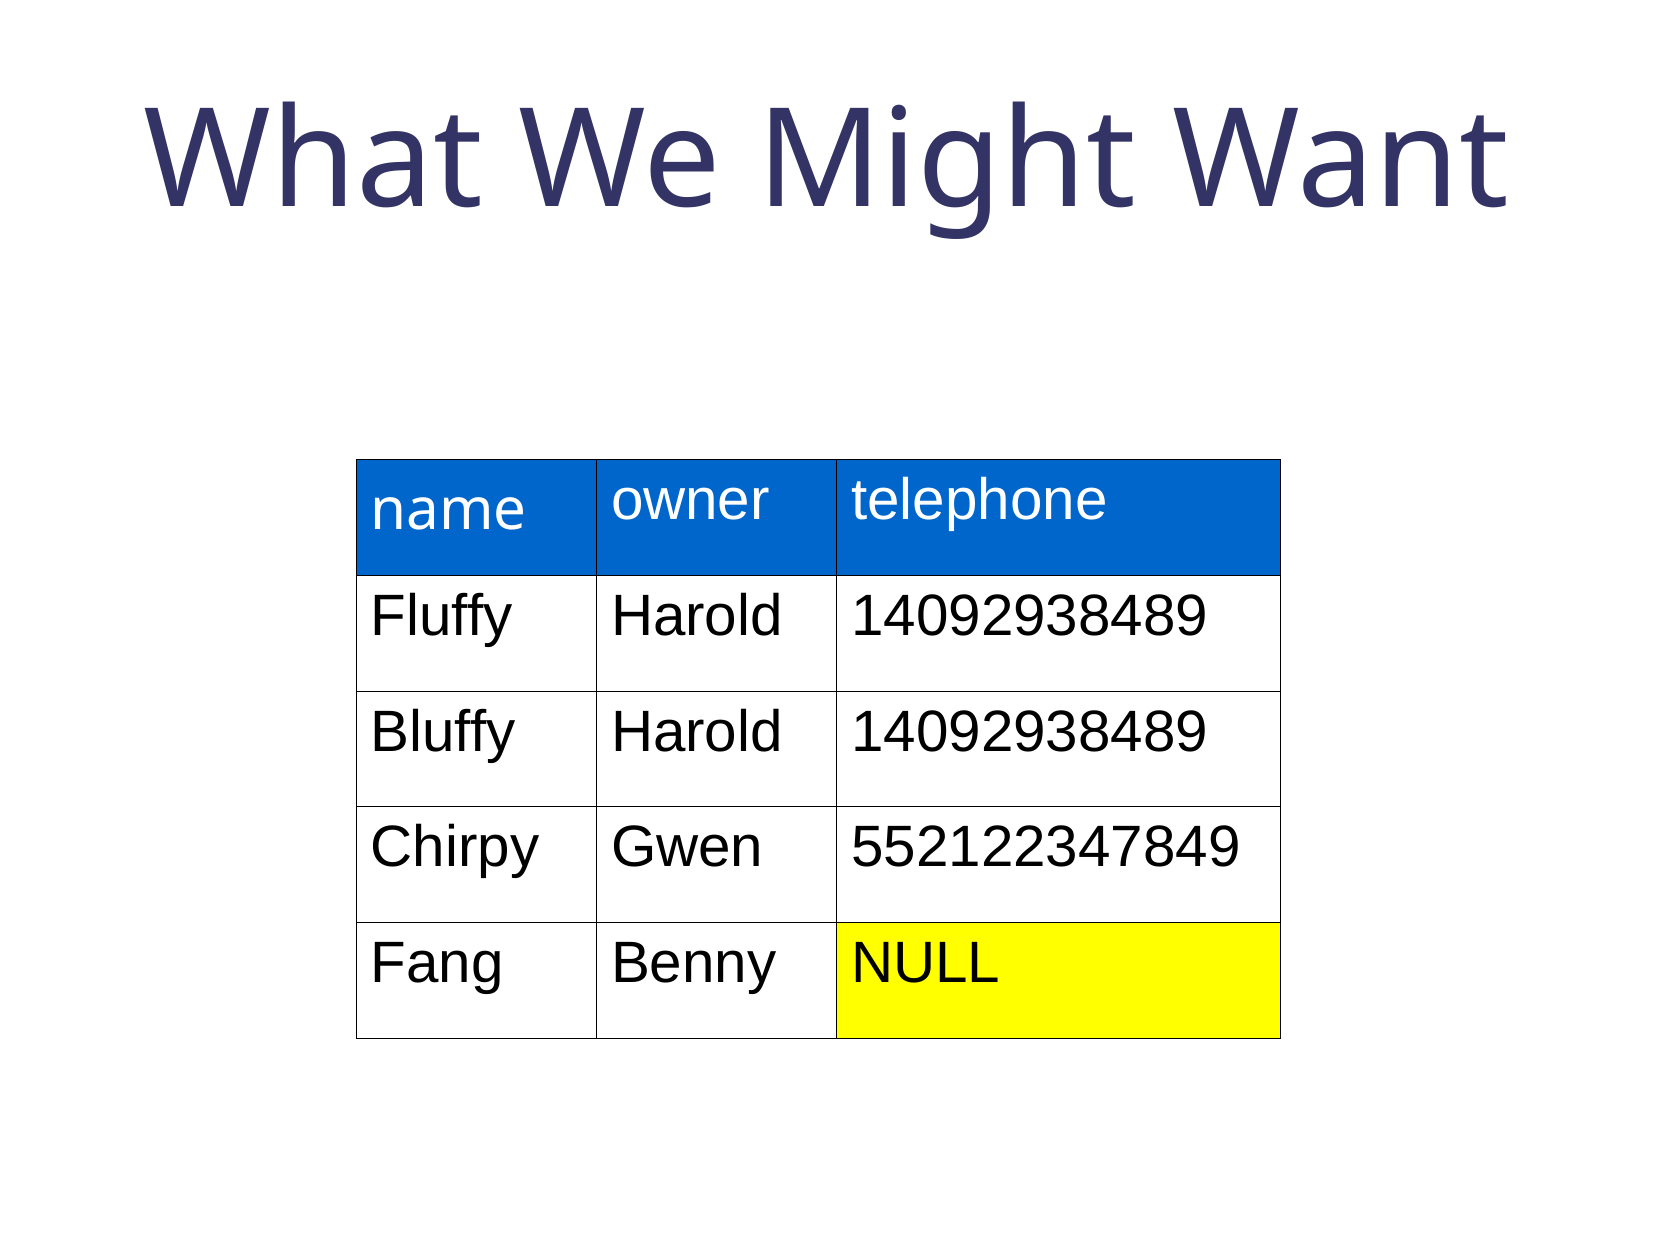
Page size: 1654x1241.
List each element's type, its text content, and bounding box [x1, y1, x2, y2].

table_cell Gwen [597, 807, 836, 922]
table_cell Harold [597, 692, 836, 806]
table_cell Fang [357, 923, 596, 1038]
table_cell Benny [597, 923, 836, 1038]
table_cell Fluffy [357, 576, 596, 691]
table_cell NULL [837, 923, 1280, 1038]
title What We Might Want [82, 49, 1571, 257]
table_cell Harold [597, 576, 836, 691]
table_cell Chirpy [357, 807, 596, 922]
table_header telephone [837, 460, 1280, 575]
table_cell 552122347849 [837, 807, 1280, 922]
table_cell 14092938489 [837, 576, 1280, 691]
table_cell 14092938489 [837, 692, 1280, 806]
table_header owner [597, 460, 836, 575]
table_cell Bluffy [357, 692, 596, 806]
table_header name [357, 460, 596, 575]
